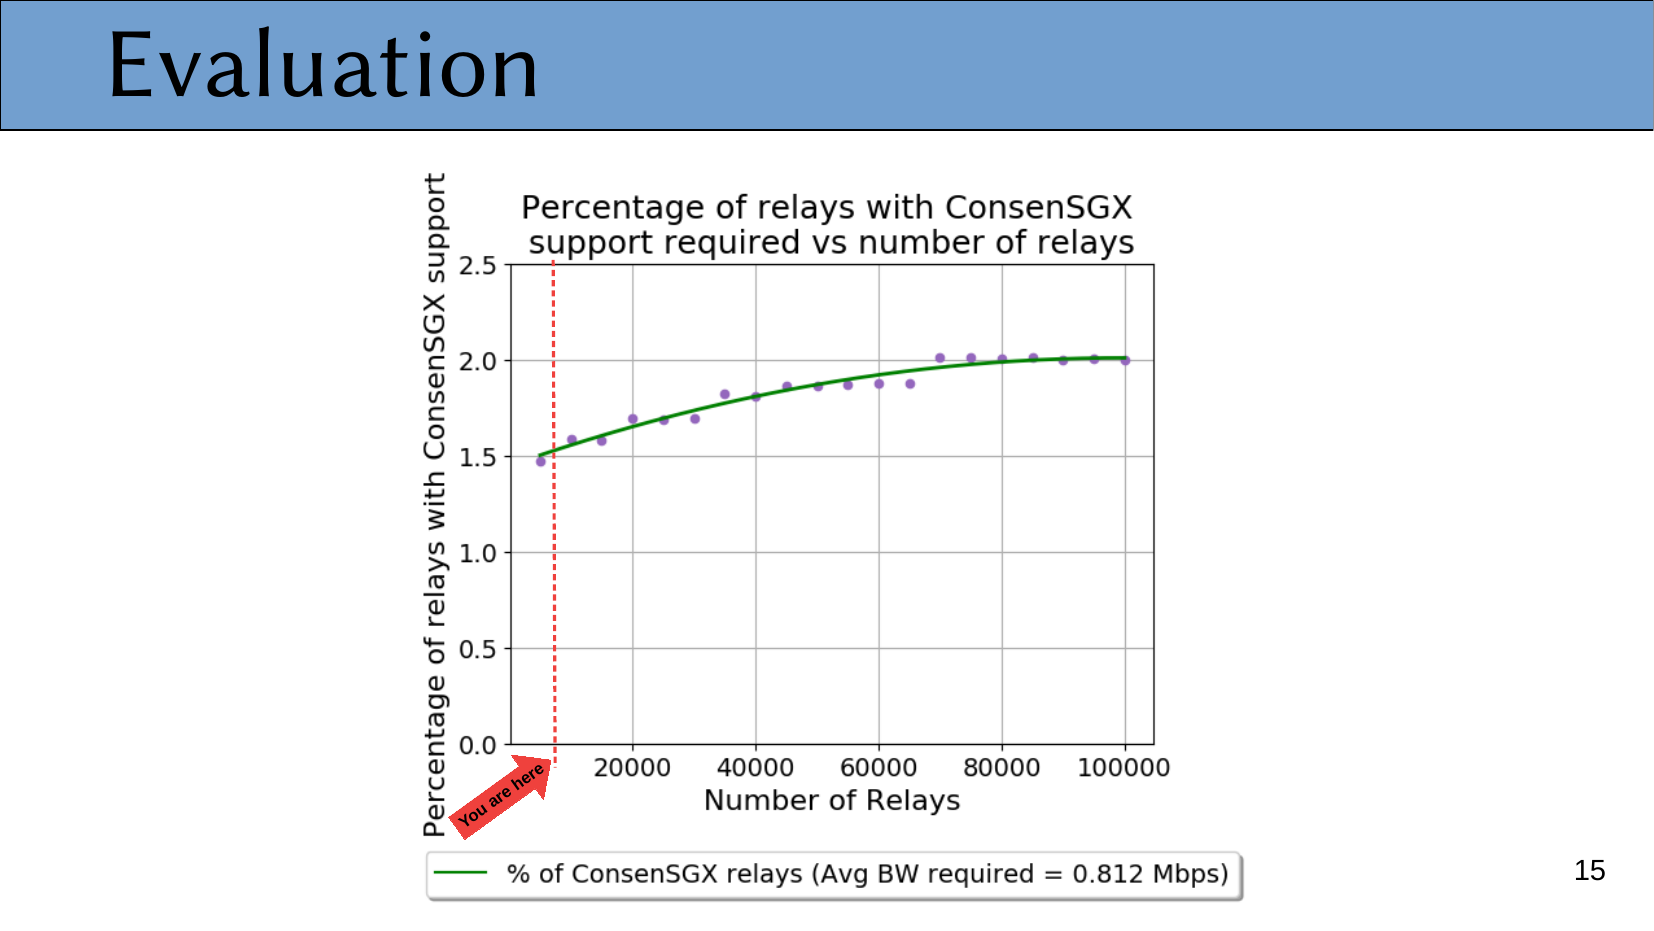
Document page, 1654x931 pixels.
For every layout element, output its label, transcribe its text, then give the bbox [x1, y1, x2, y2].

text_box [511, 755, 525, 763]
text_box Evaluation [88, 0, 1512, 247]
text_box [0, 0, 88, 130]
text_box You are here [438, 700, 635, 863]
picture [412, 159, 1252, 910]
text_box 15 [1559, 846, 1630, 928]
text_box [1512, 0, 1654, 130]
